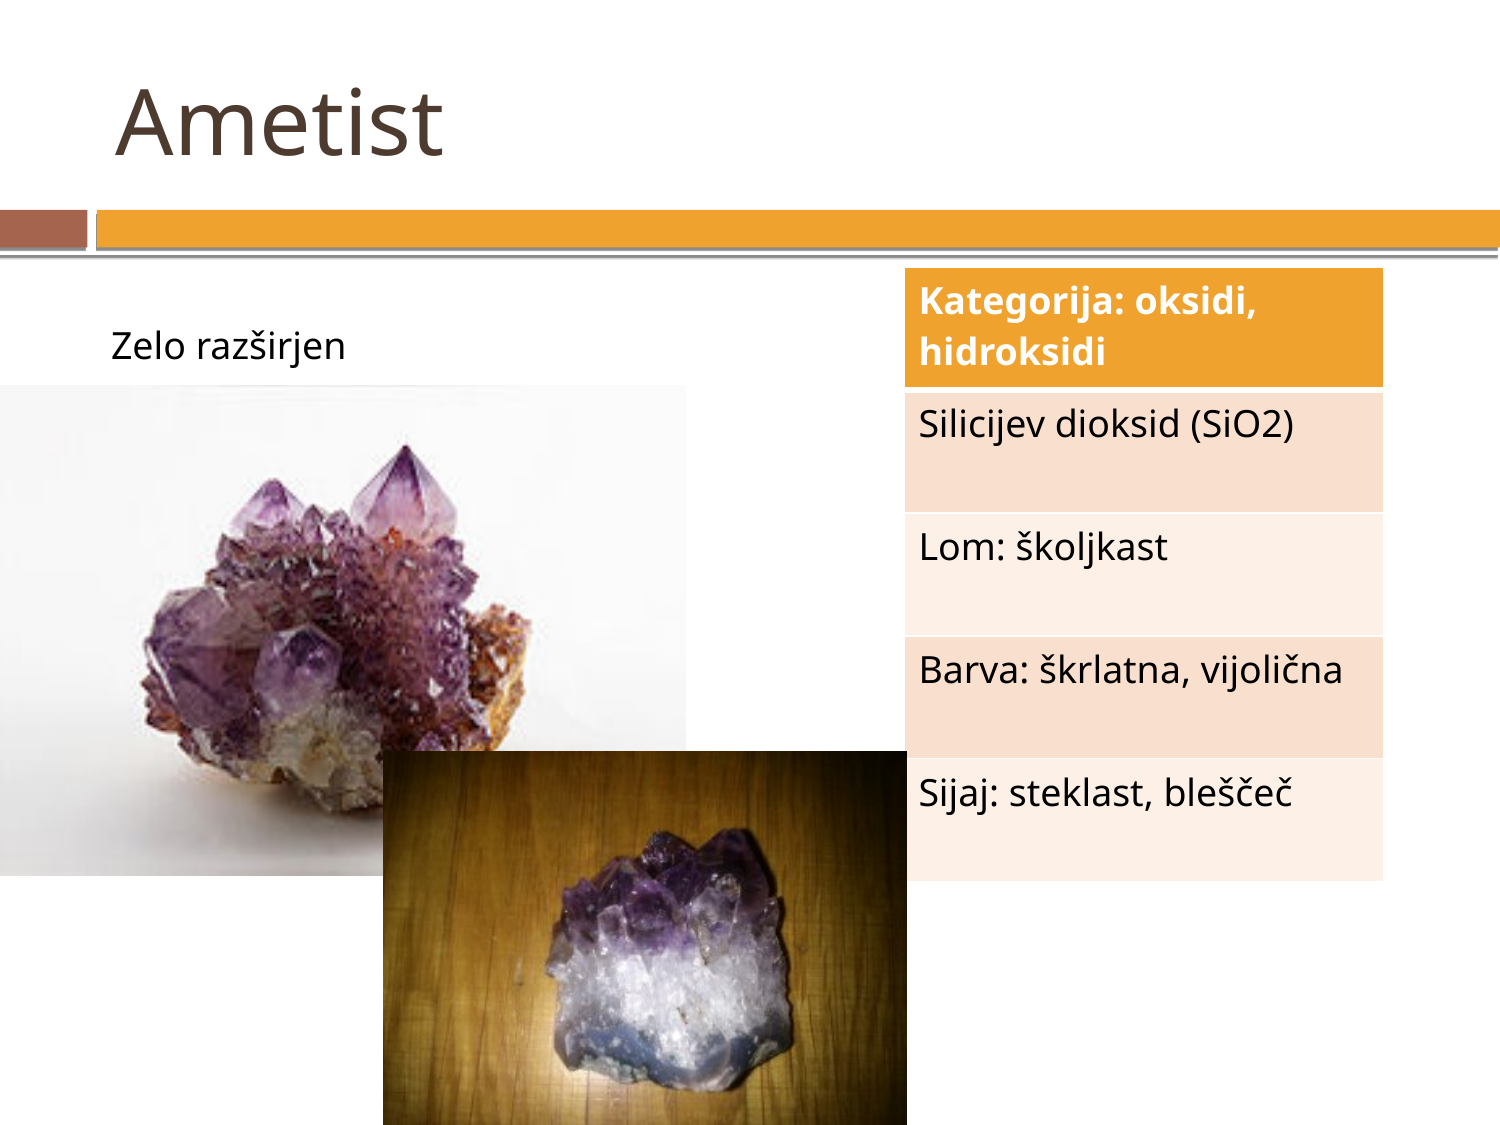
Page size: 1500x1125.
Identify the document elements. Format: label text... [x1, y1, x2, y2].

text_box Zelo razširjen [96, 314, 362, 375]
table_header Kategorija: oksidi, hidroksidi [905, 268, 1383, 387]
table_cell Barva: škrlatna, vijolična [905, 637, 1383, 758]
picture [0, 385, 907, 1125]
title Ametist [100, 37, 1438, 200]
table_cell Silicijev dioksid (SiO2) [905, 393, 1383, 512]
table_cell Lom: školjkast [905, 514, 1383, 635]
table_cell Sijaj: steklast, bleščeč [907, 759, 1383, 881]
